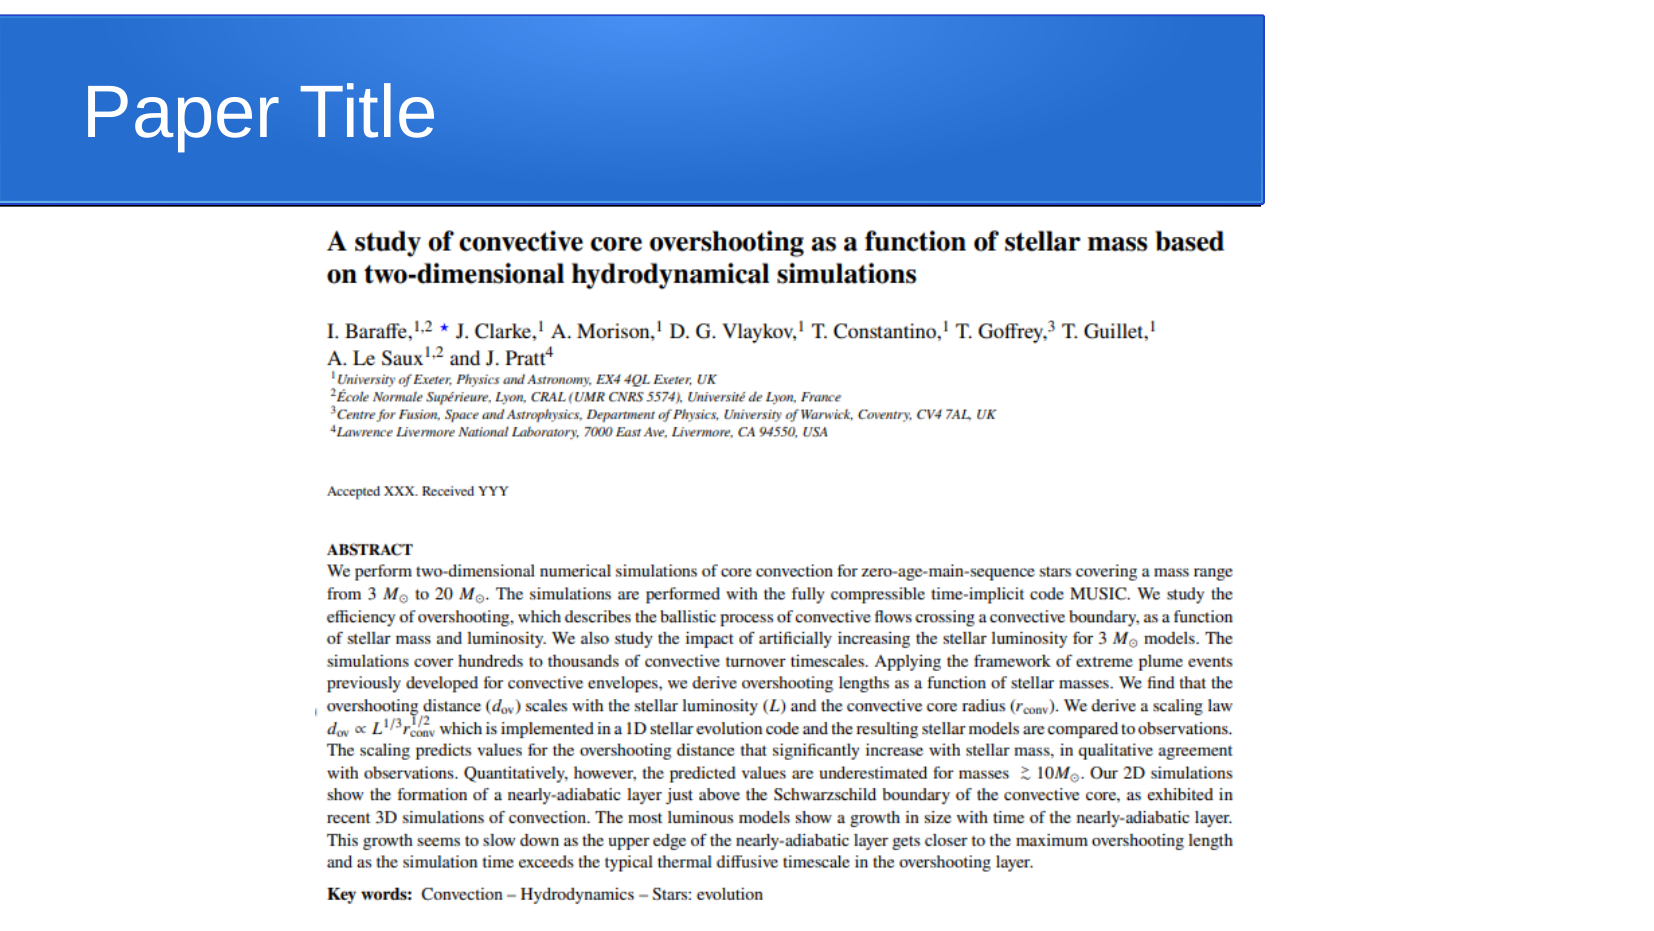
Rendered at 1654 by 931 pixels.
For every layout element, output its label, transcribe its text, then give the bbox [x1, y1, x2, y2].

title Paper Title [82, 35, 1235, 189]
picture [315, 209, 1265, 931]
